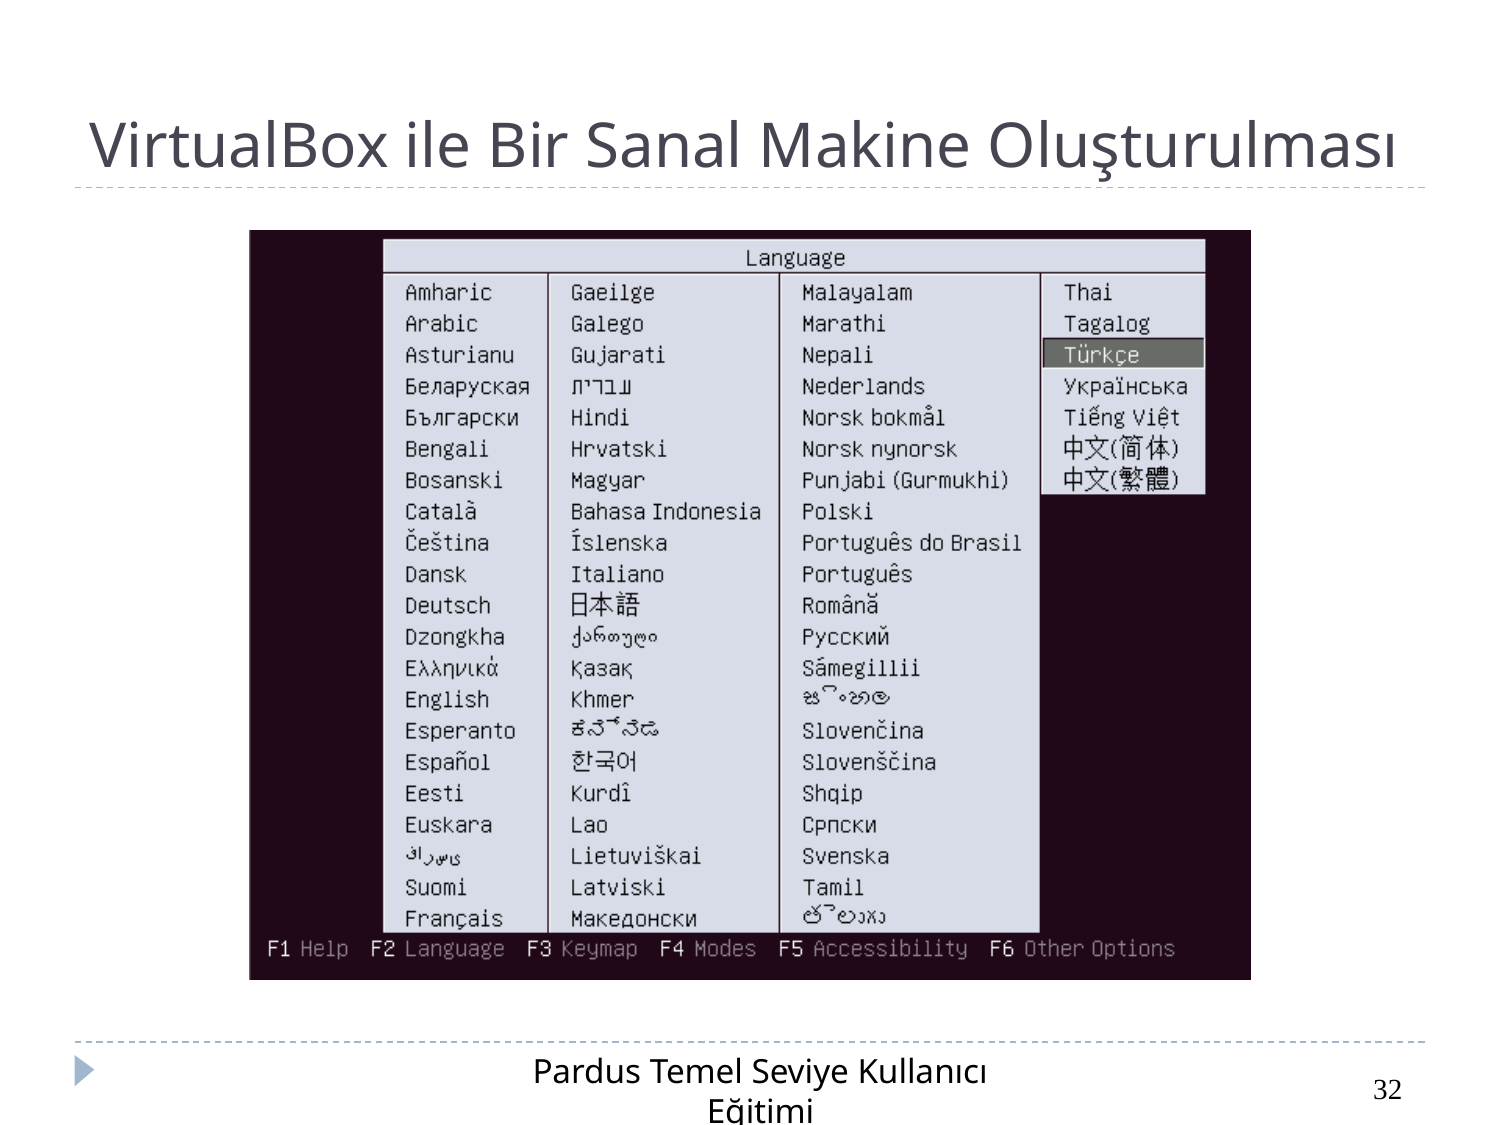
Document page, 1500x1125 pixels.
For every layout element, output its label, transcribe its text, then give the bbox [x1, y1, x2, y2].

title VirtualBox ile Bir Sanal Makine Oluşturulması [75, 24, 1425, 188]
picture [249, 230, 1251, 980]
